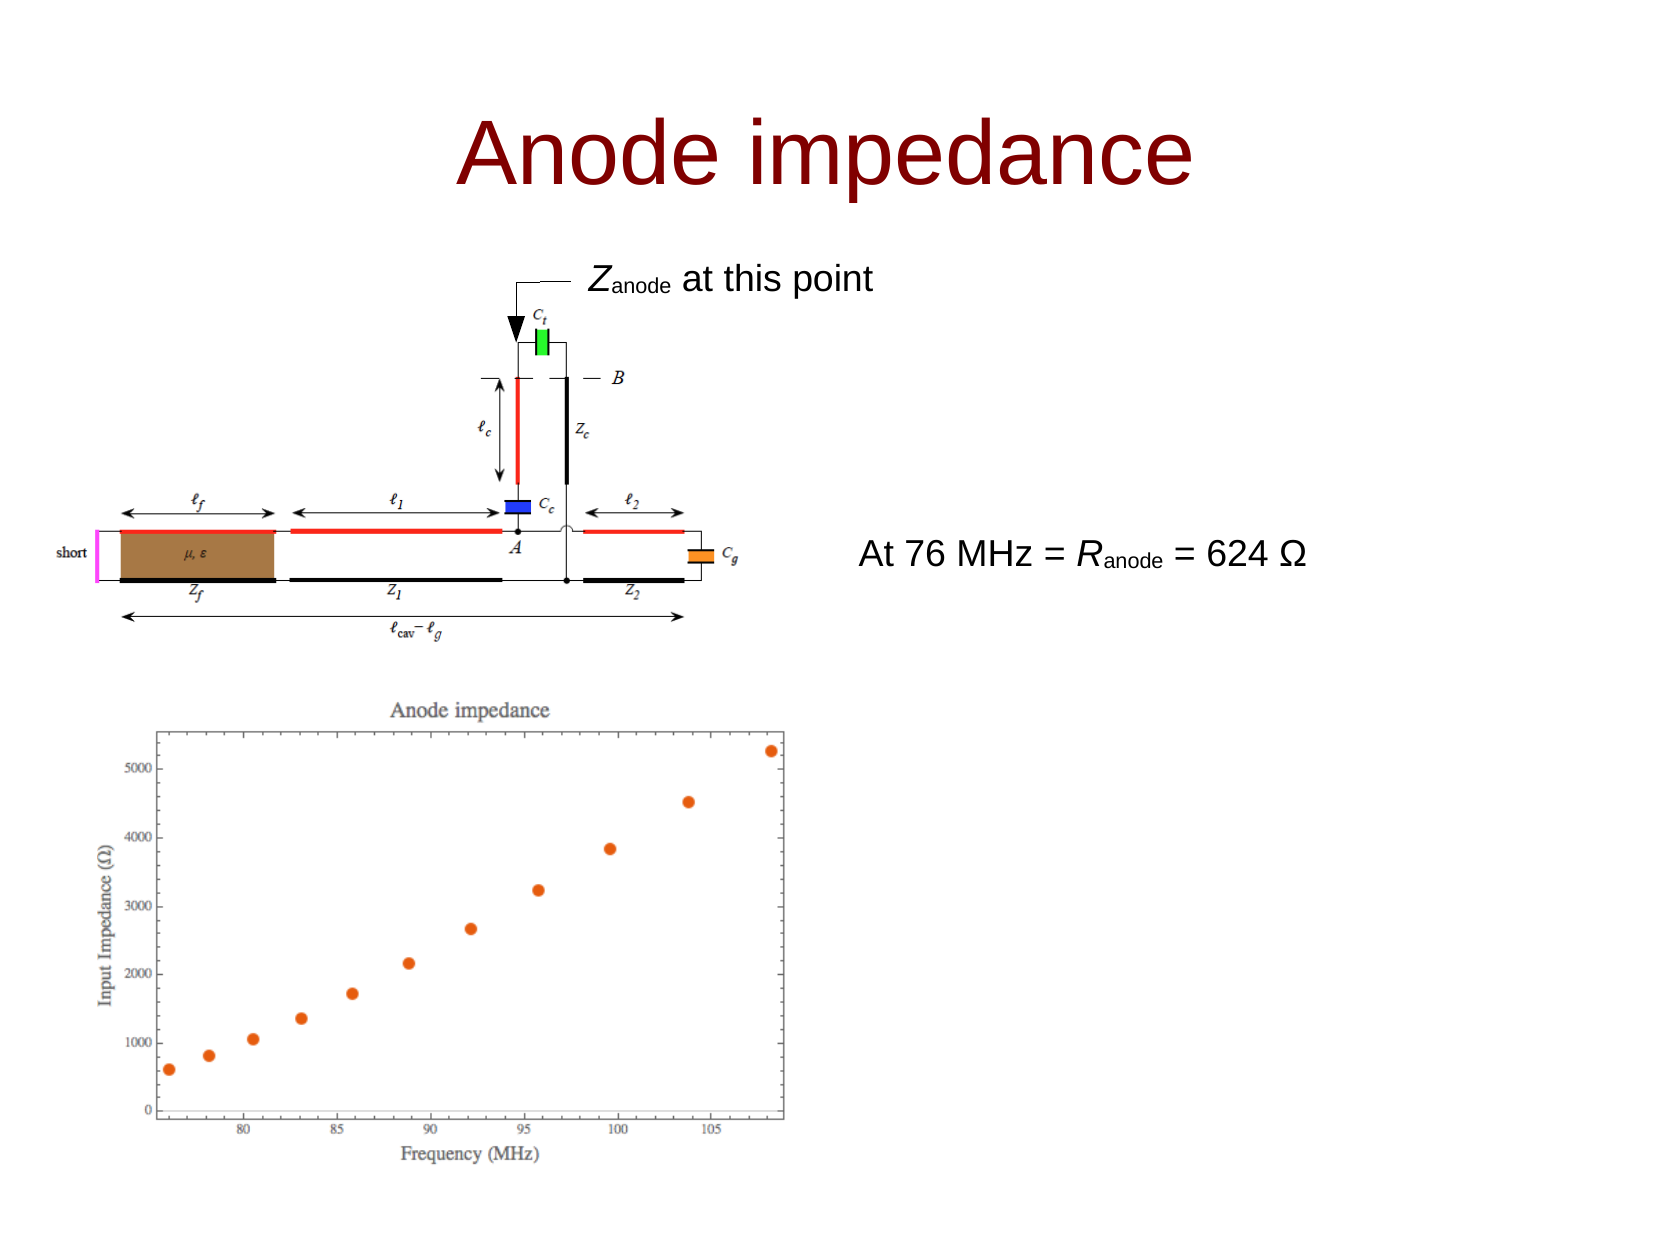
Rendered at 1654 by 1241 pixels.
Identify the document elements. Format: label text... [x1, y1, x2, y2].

picture [97, 701, 786, 1167]
picture [44, 302, 795, 659]
text_box At 76 MHz = Ranode = 624 Ω [843, 525, 1418, 623]
title Anode impedance [82, 49, 1571, 257]
text_box Zanode at this point [573, 249, 964, 319]
